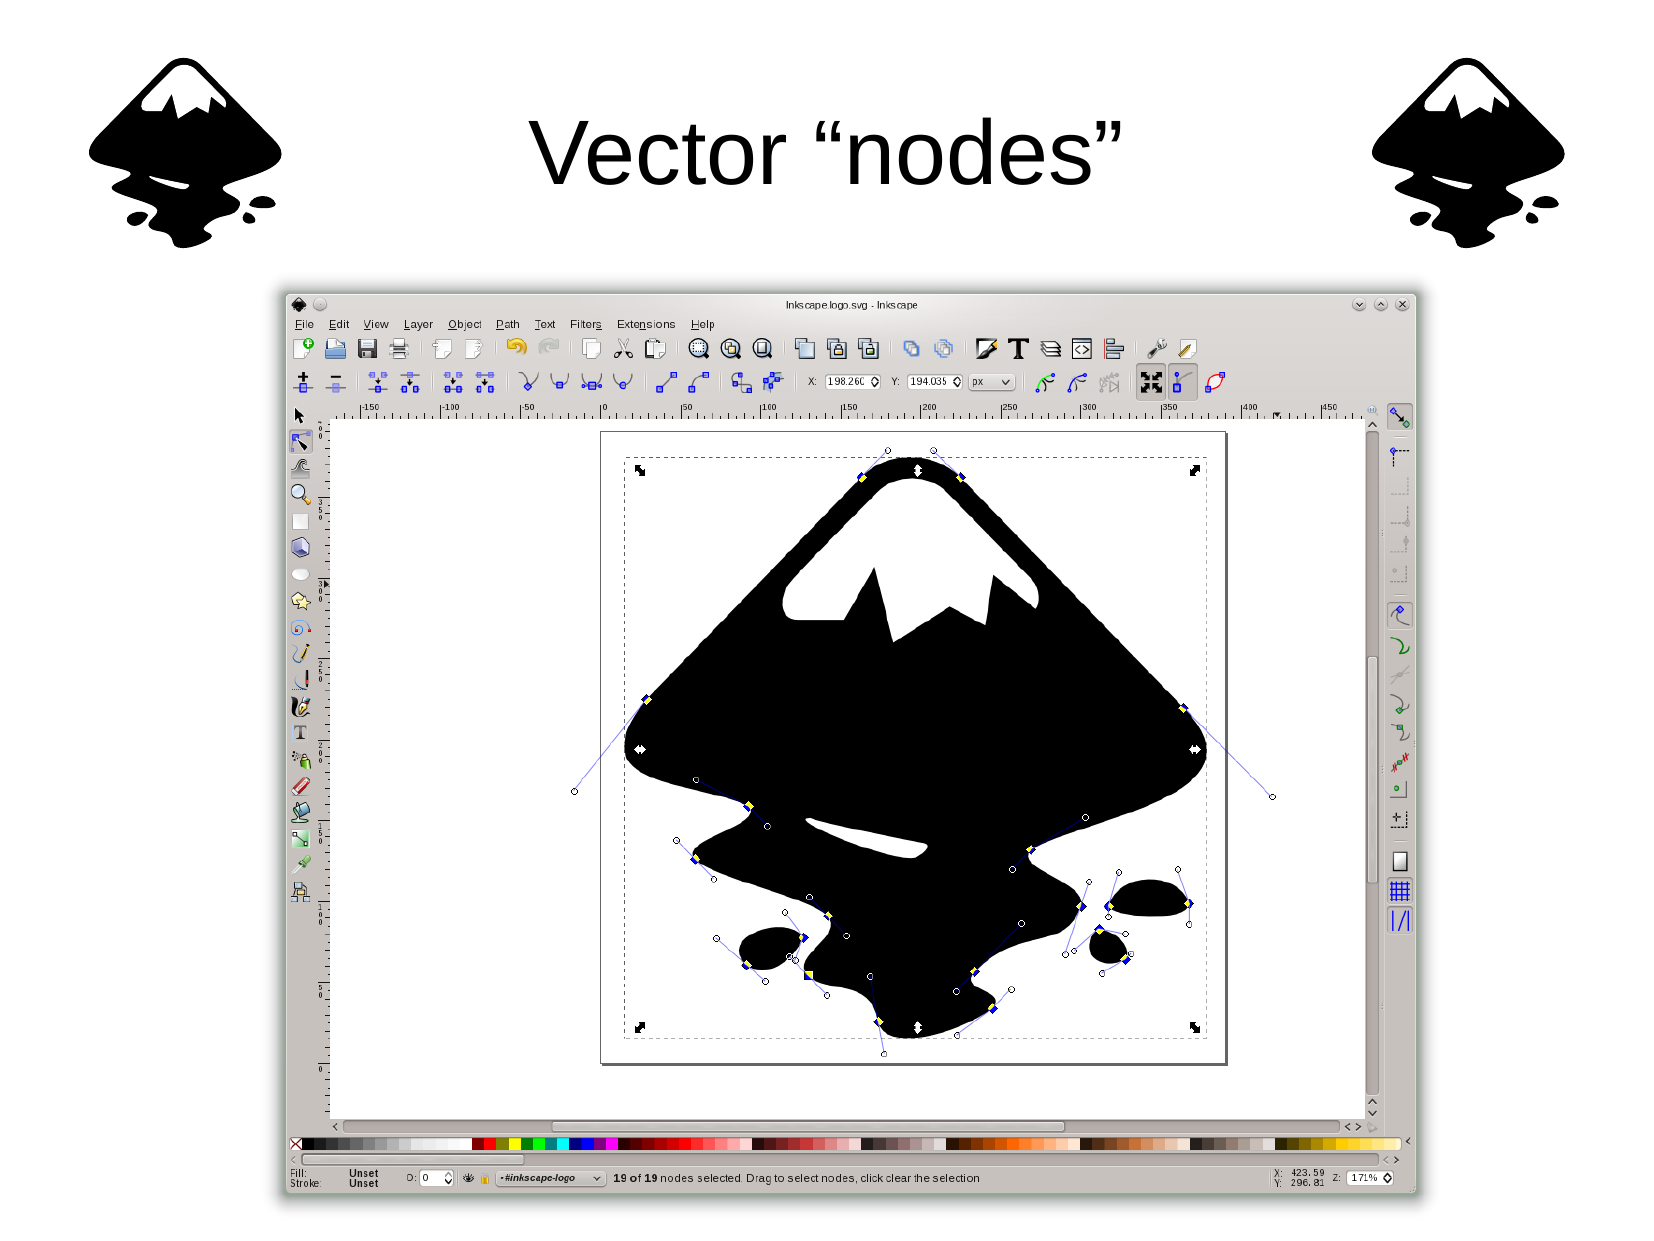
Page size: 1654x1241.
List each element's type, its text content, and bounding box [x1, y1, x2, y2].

title Vector “nodes” [288, 49, 1363, 256]
picture [80, 49, 1571, 1230]
